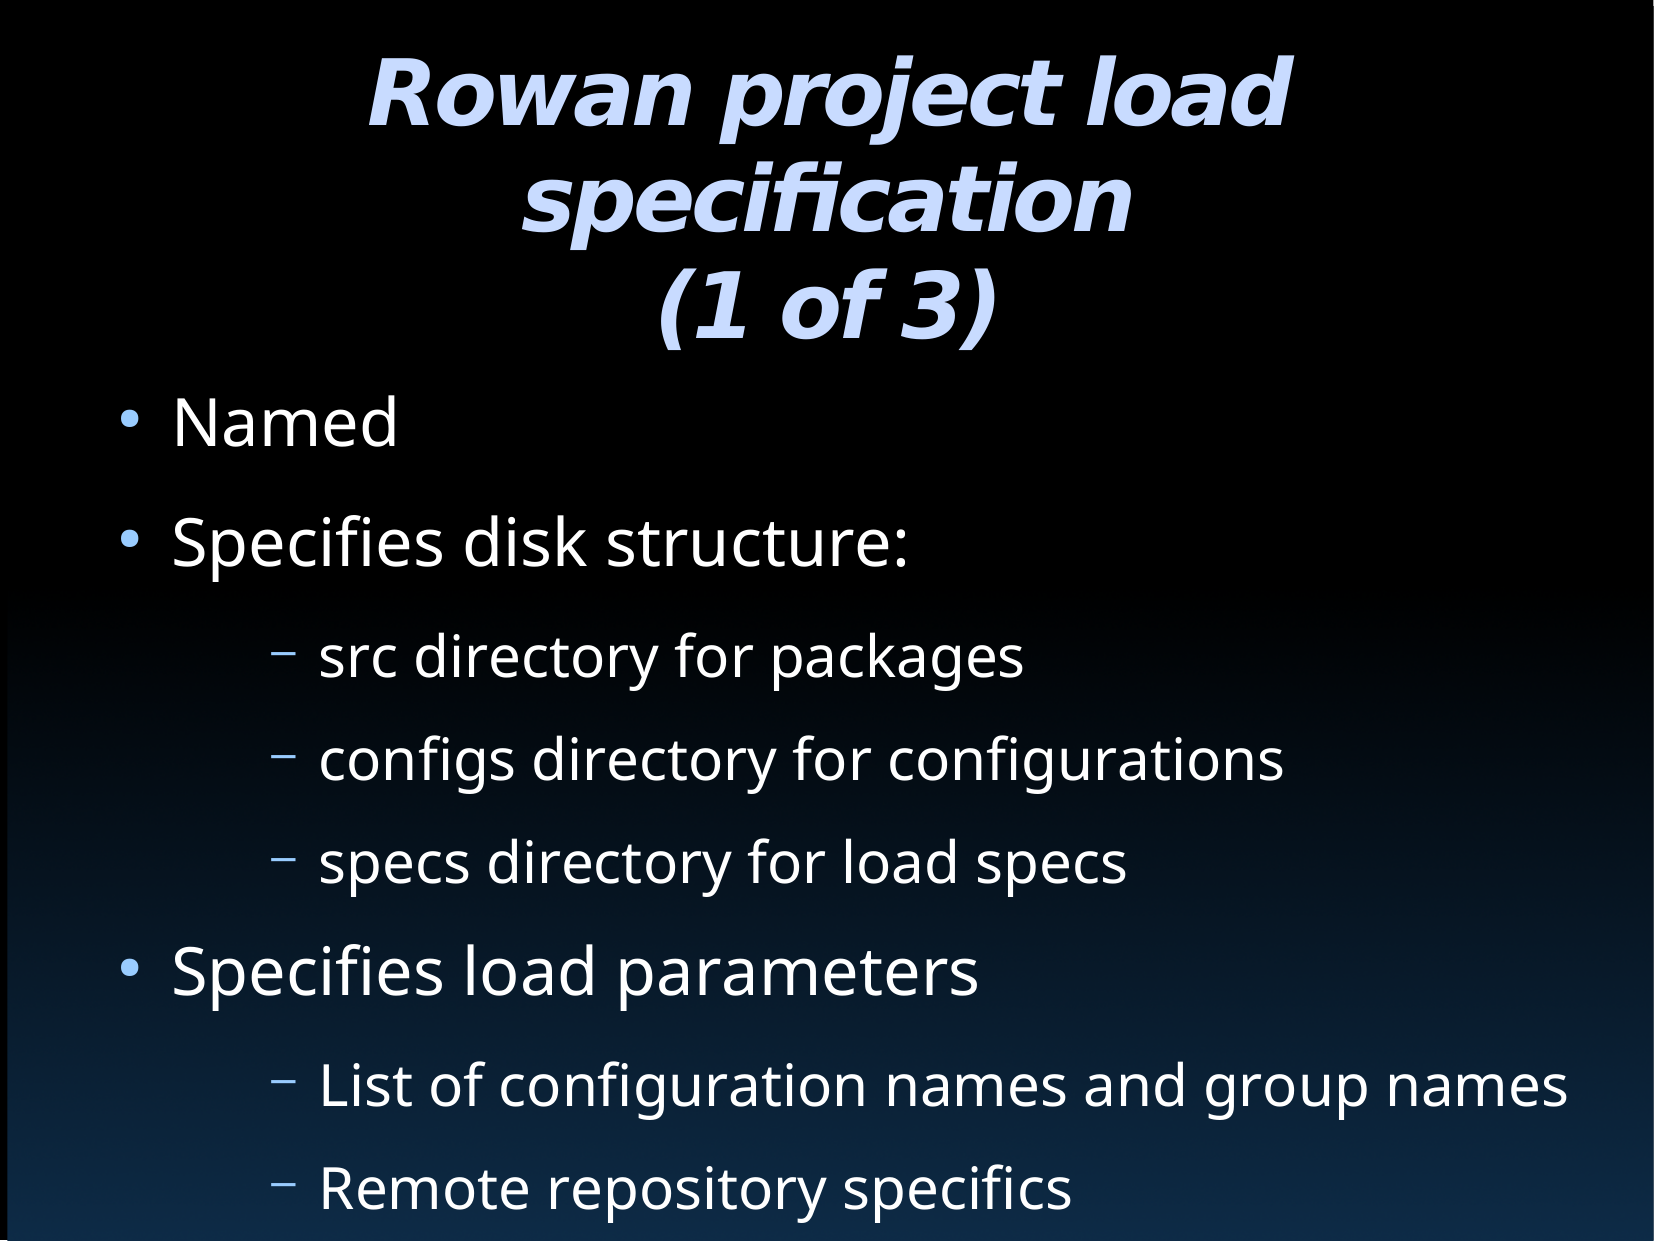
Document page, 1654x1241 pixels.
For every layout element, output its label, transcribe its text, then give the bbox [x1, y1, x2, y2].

picture [7, 6, 1654, 1241]
list Named Specifies disk structure: src directory for packages configs directory for configurations specs directory for load specs Specifies load parameters List of configuration names and group names Remote repository specifics [82, 374, 1571, 1198]
title Rowan project load specification (1 of 3) [82, 39, 1576, 361]
